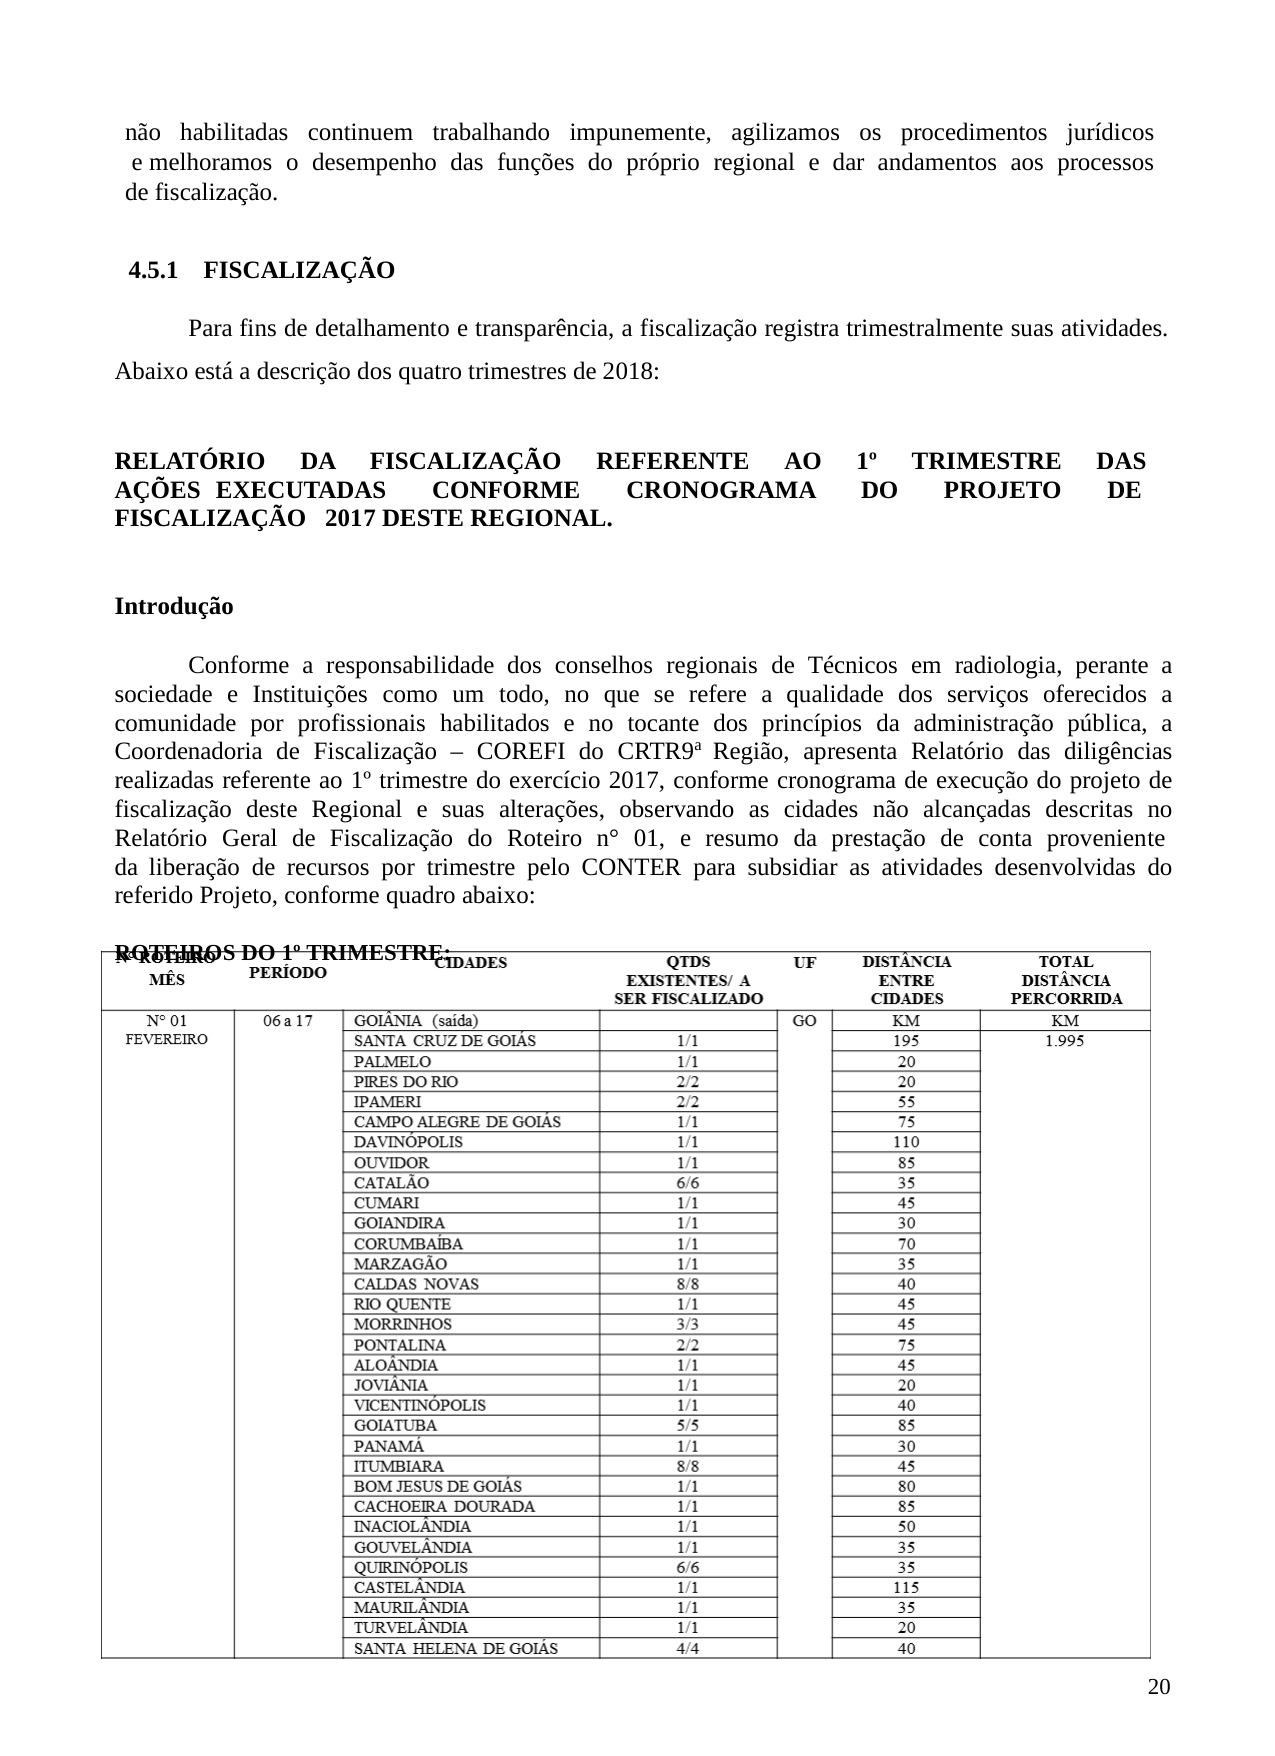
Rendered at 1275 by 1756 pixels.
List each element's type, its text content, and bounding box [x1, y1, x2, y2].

text_box 20 [1145, 1671, 1174, 1700]
picture [101, 941, 1151, 1669]
text_box não habilitadas continuem trabalhando impunemente, agilizamos os procedimentos jurídicos e melhoramos o desempenho das funções do próprio regional e dar andamentos aos processos de fiscalização. 4.5.1 FISCALIZAÇÃO Para fins de detalhamento e transparência, a fiscalização registra trimestralmente suas atividades. Abaixo está a descrição dos quatro trimestres de 2018: RELATÓRIO DA FISCALIZAÇÃO REFERENTE AO 1º TRIMESTRE DAS AÇÕES EXECUTADAS CONFORME CRONOGRAMA DO PROJETO DE FISCALIZAÇÃO 2017 DESTE REGIONAL. Introdução Conforme a responsabilidade dos conselhos regionais de Técnicos em radiologia, perante a sociedade e Instituições como um todo, no que se refere a qualidade dos serviços oferecidos a comunidade por profissionais habilitados e no tocante dos princípios da administração pública, a Coordenadoria de Fiscalização – COREFI do CRTR9a Região, apresenta Relatório das diligências realizadas referente ao 1º trimestre do exercício 2017, conforme cronograma de execução do projeto de fiscalização deste Regional e suas alterações, observando as cidades não alcançadas descritas no Relatório Geral de Fiscalização do Roteiro n° 01, e resumo da prestação de conta proveniente da liberação de recursos por trimestre pelo CONTER para subsidiar as atividades desenvolvidas do referido Projeto, conforme quadro abaixo: ROTEIROS DO 1º TRIMESTRE: [112, 115, 1174, 955]
